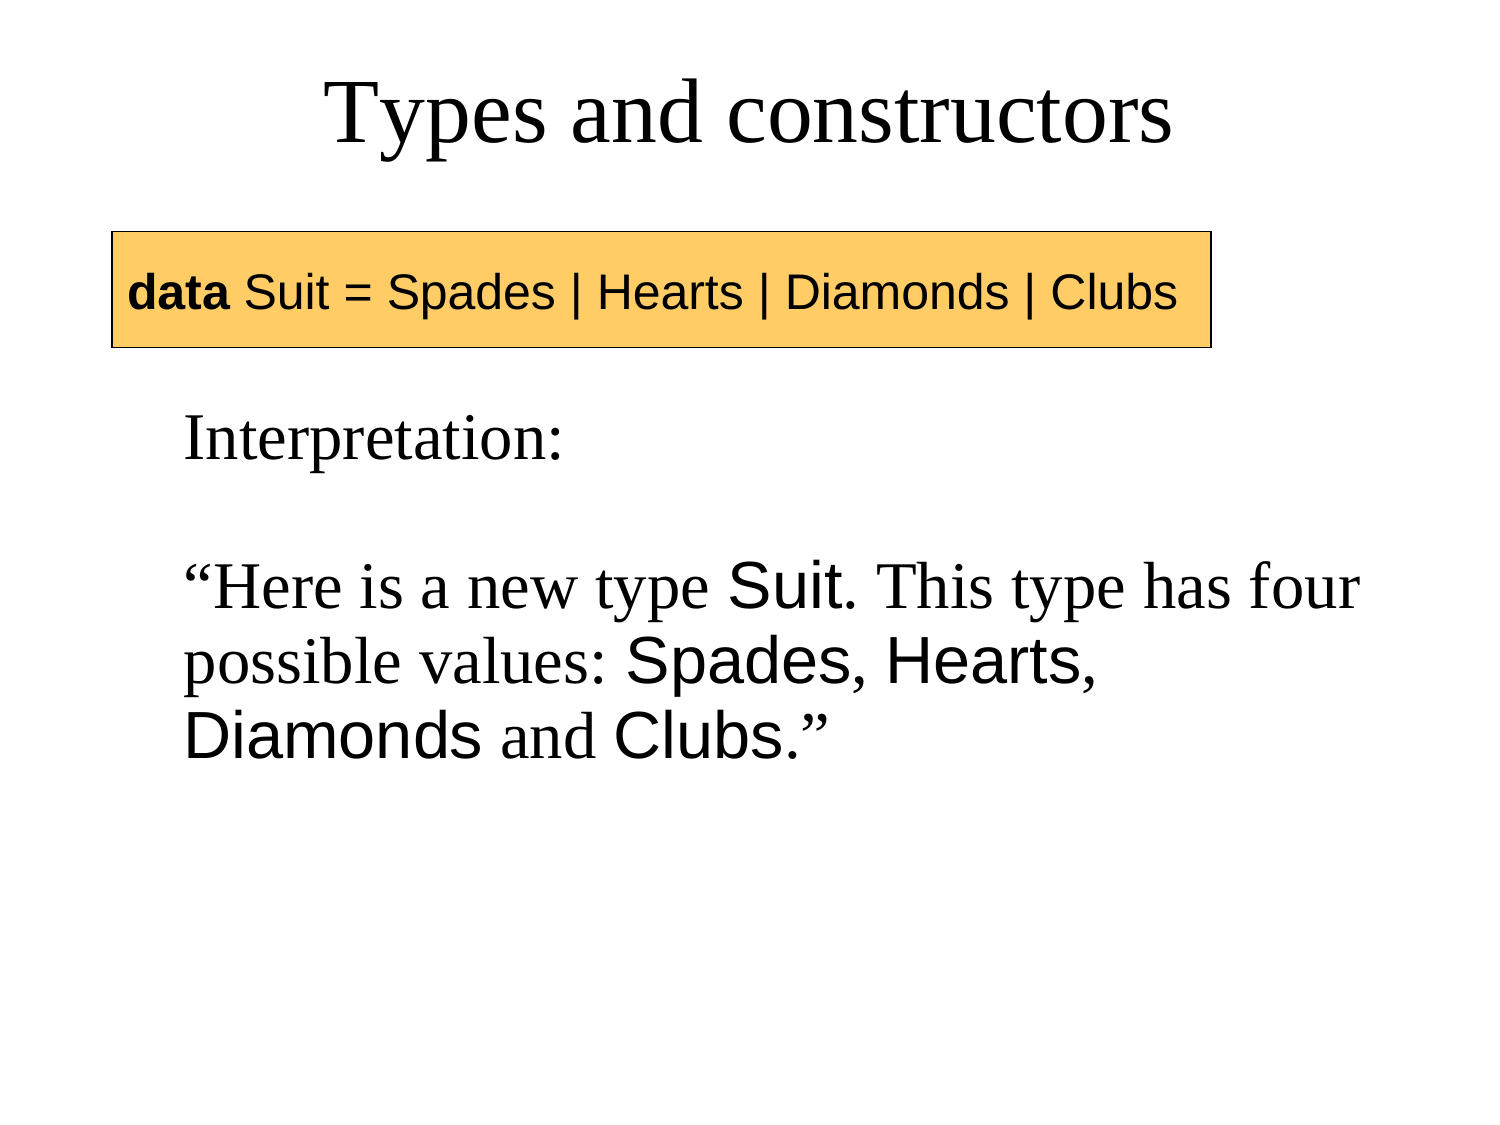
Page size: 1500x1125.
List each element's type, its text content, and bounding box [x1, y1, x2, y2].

list Interpretation: “Here is a new type Suit. This type has four possible values: Spades, Hearts, Diamonds and Clubs.” [112, 392, 1388, 996]
title Types and constructors [112, 17, 1388, 205]
text_box data Suit = Spades | Hearts | Diamonds | Clubs [112, 231, 1211, 348]
